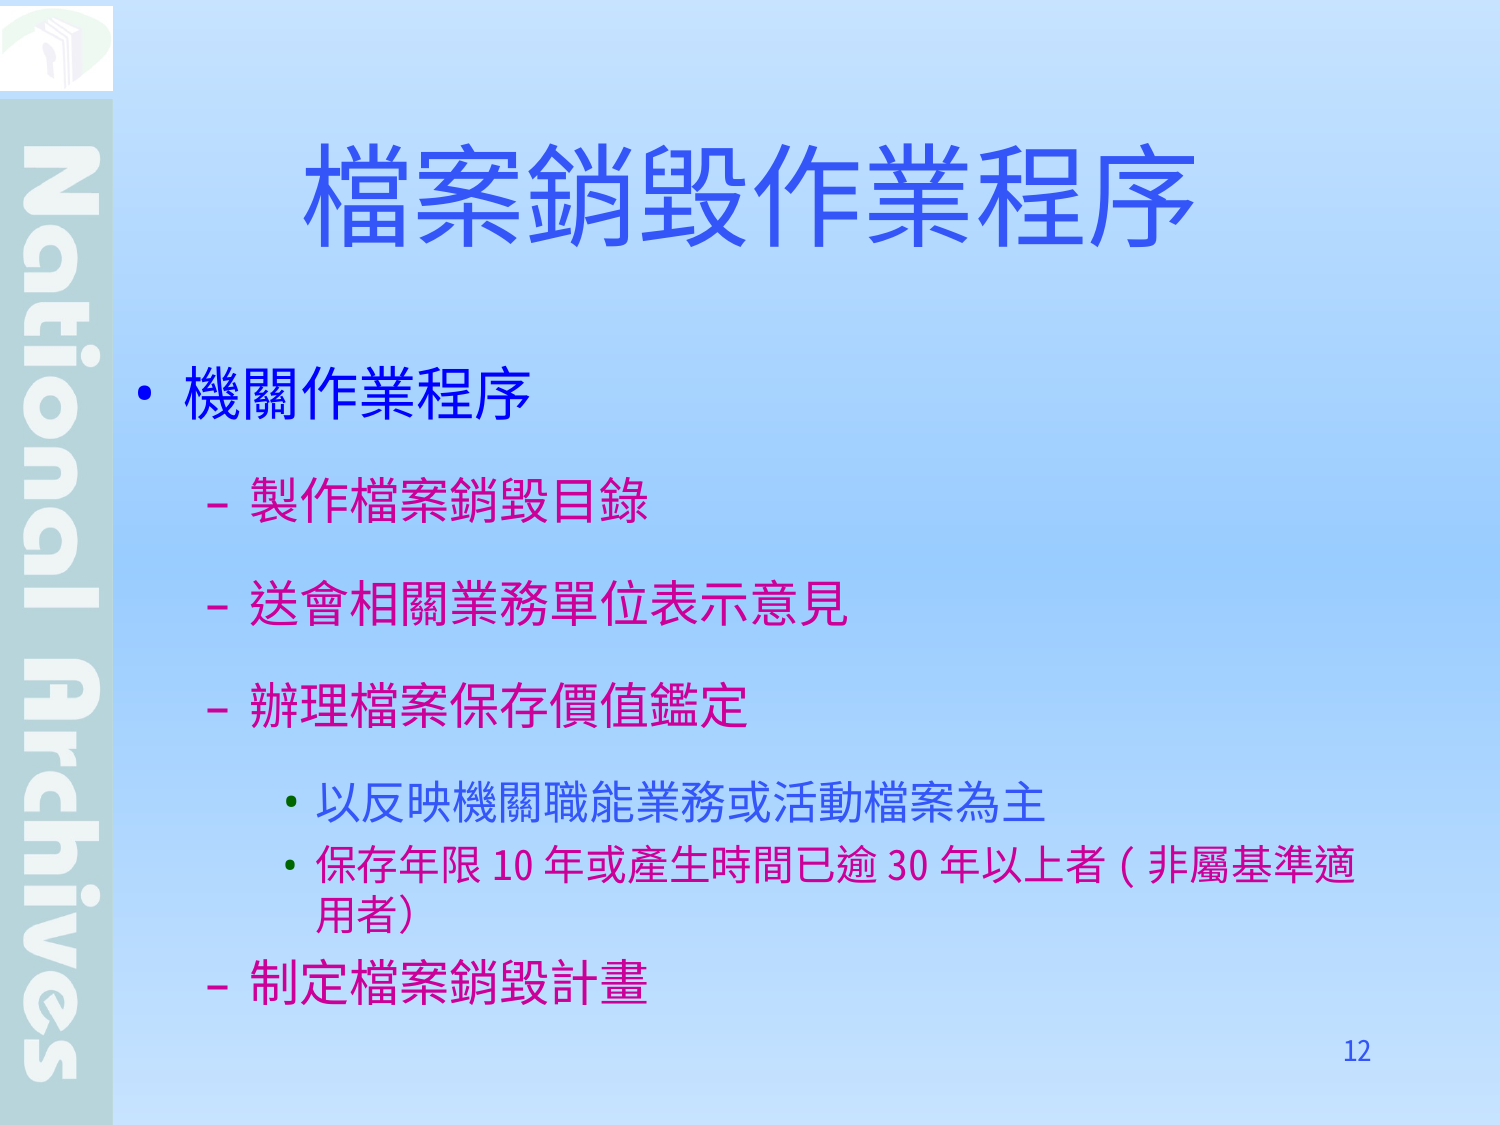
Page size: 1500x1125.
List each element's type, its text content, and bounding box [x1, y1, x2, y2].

picture [0, 99, 113, 1125]
list 機關作業程序 製作檔案銷毀目錄 送會相關業務單位表示意見 辦理檔案保存價值鑑定 以反映機關職能業務或活動檔案為主 保存年限10年或產生時間已逾30年以上者(非屬基準適用者） 制定檔案銷毀計畫 [112, 350, 1388, 1026]
picture [0, 6, 113, 91]
title 檔案銷毀作業程序 [112, 99, 1388, 288]
text_box <編號> [1074, 1026, 1388, 1101]
